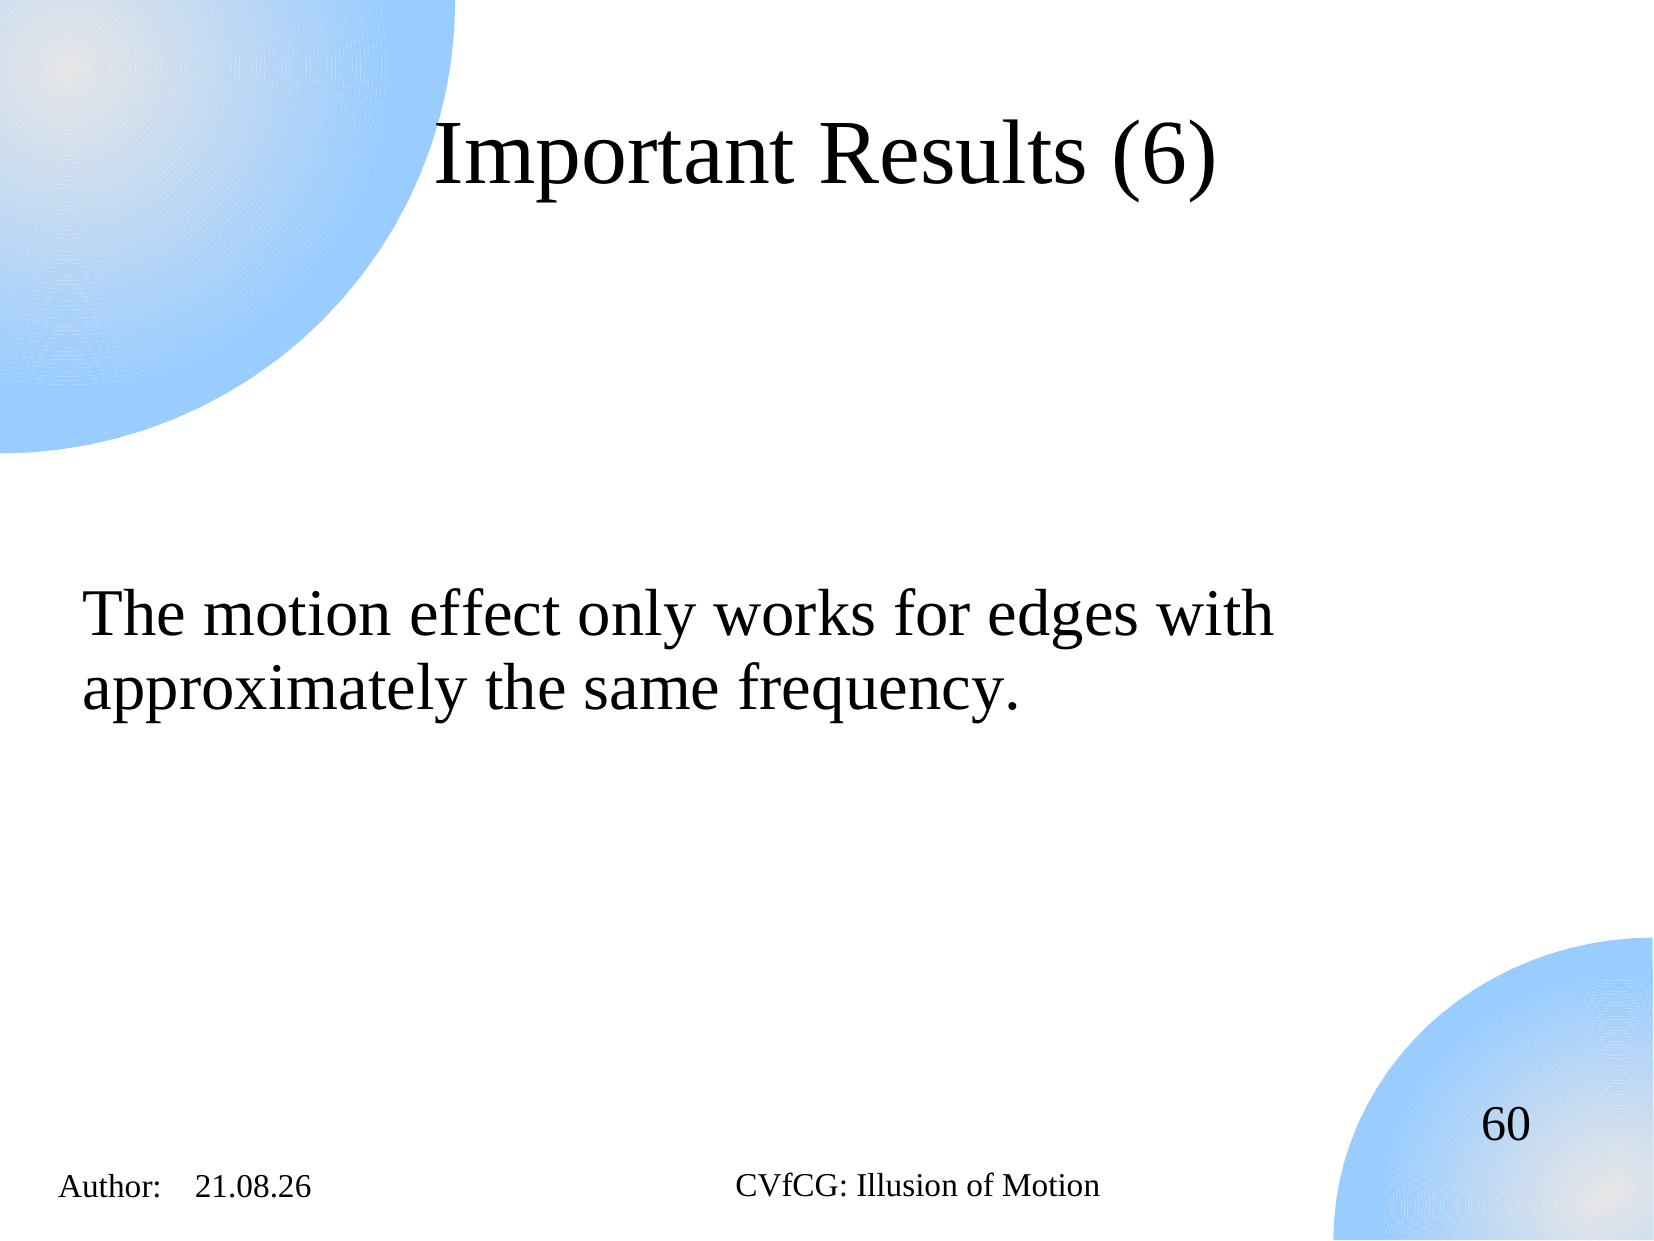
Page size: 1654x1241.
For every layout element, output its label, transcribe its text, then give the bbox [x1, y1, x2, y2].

text_box CVfCG: Illusion of Motion [735, 1166, 1346, 1204]
text_box <number> [1401, 1095, 1611, 1152]
subtitle The motion effect only works for edges with approximately the same frequency. [82, 290, 1571, 1010]
title Important Results (6) [82, 49, 1571, 257]
